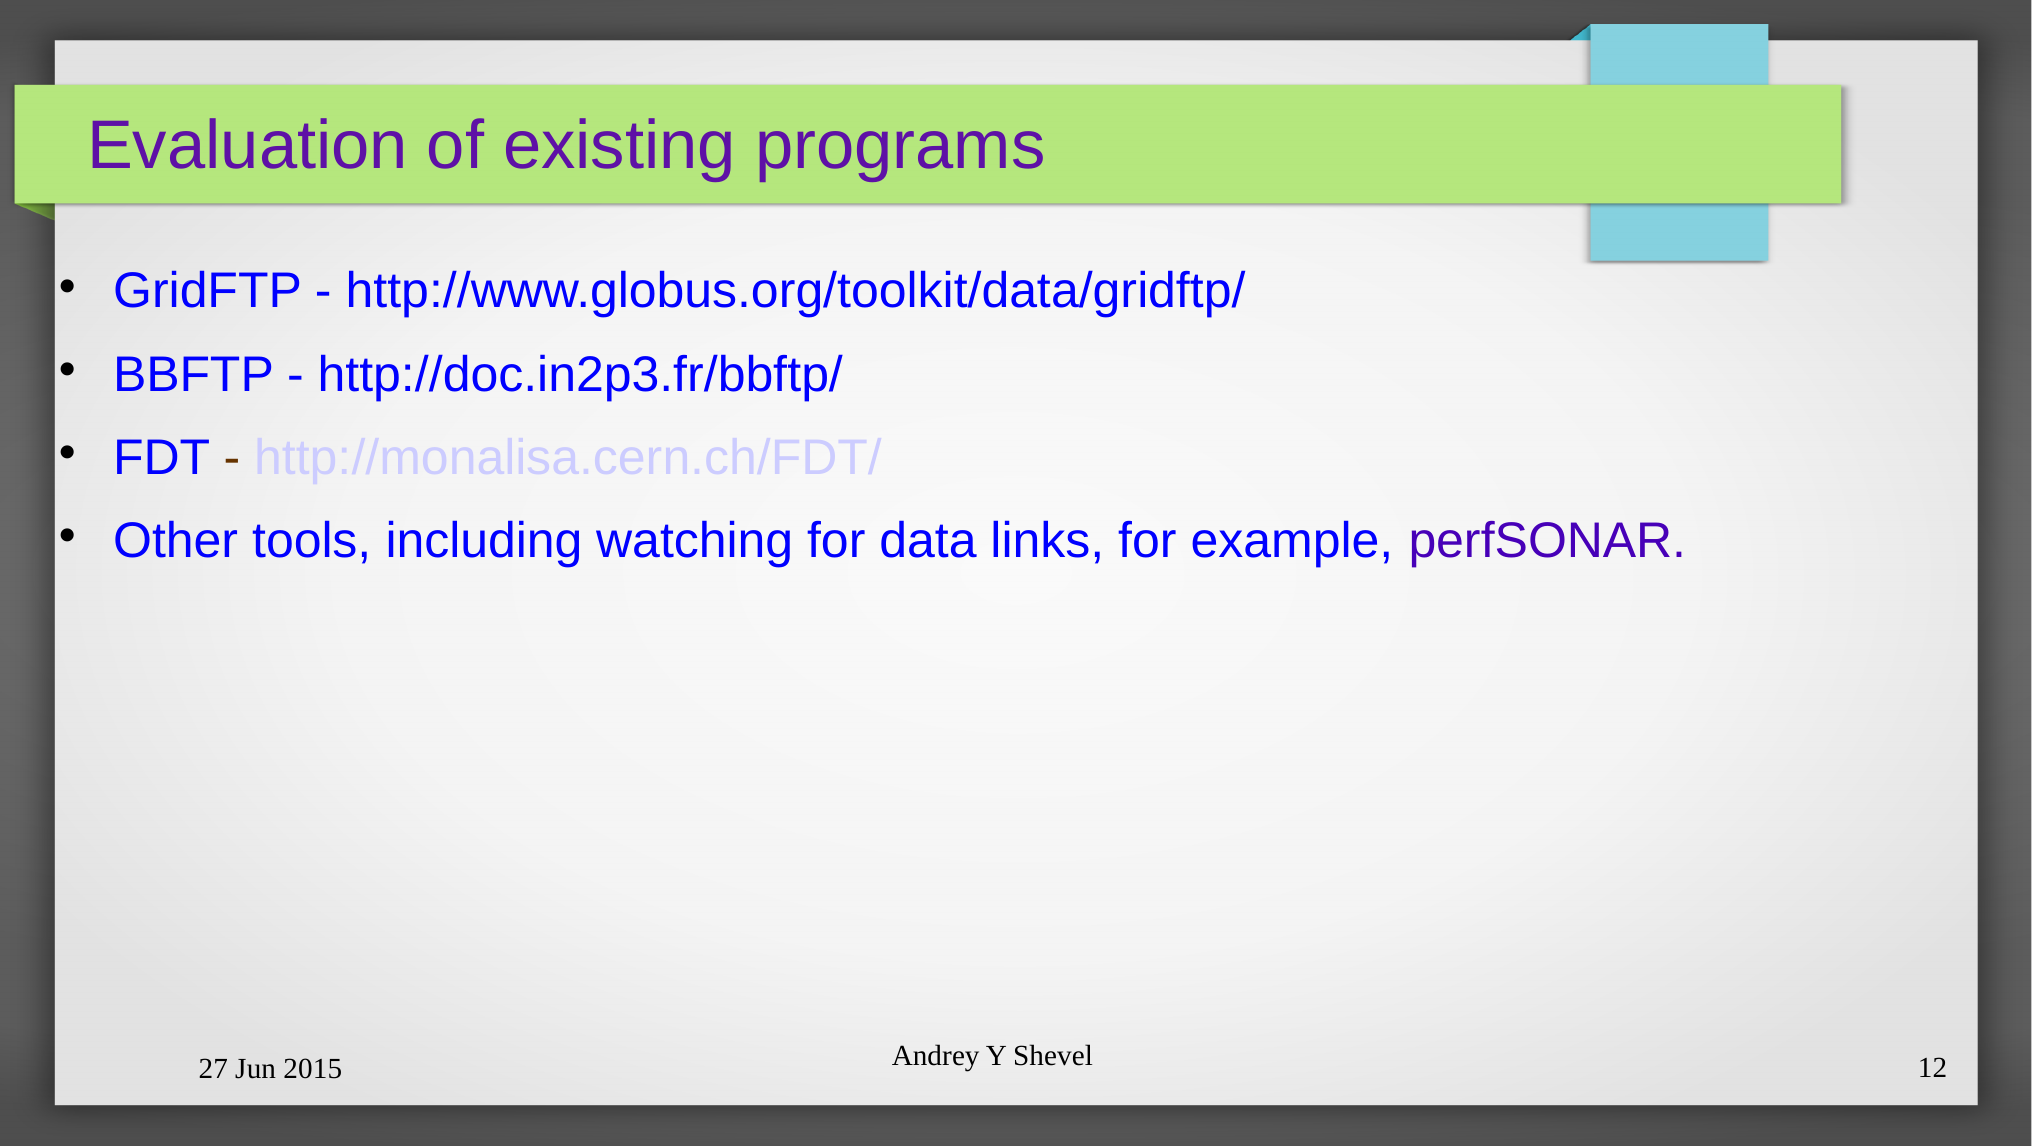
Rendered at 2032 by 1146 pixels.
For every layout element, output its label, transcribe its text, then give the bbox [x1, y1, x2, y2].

list GridFTP - http://www.globus.org/toolkit/data/gridftp/ BBFTP - http://doc.in2p3.fr/bbftp/ FDT - http://monalisa.cern.ch/FDT/ Other tools, including watching for data links, for example, perfSONAR. [59, 259, 1920, 976]
picture [0, 0, 2032, 1146]
title Evaluation of existing programs [86, 69, 1506, 223]
